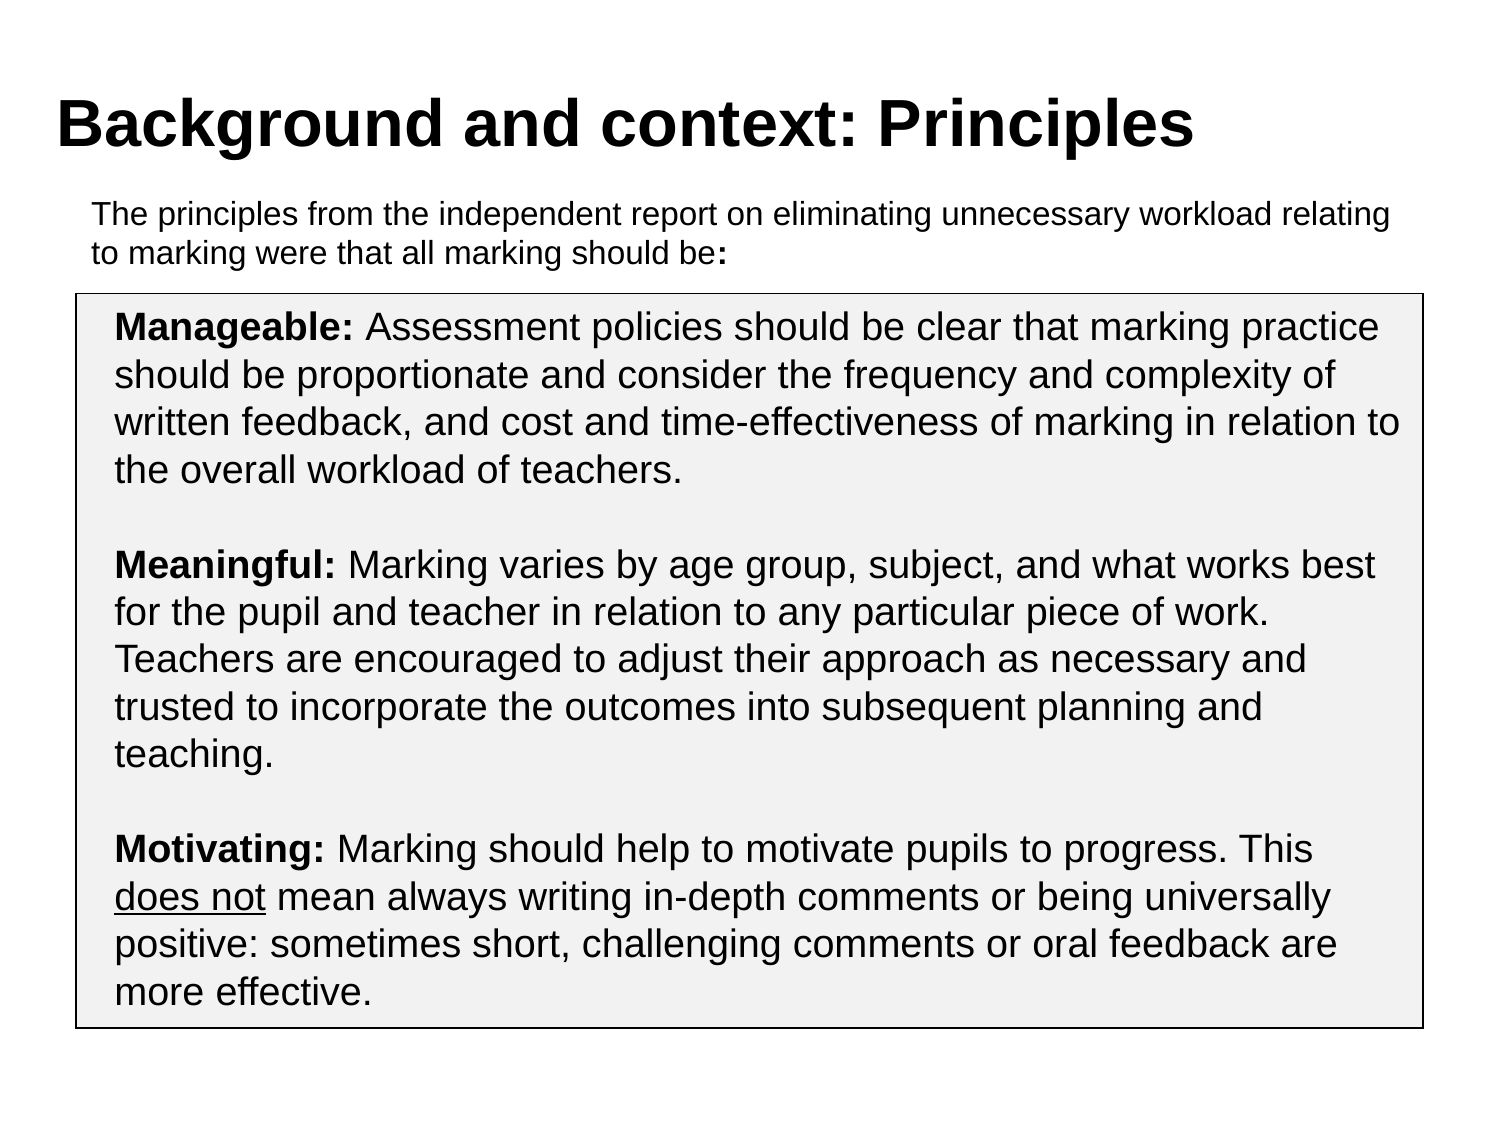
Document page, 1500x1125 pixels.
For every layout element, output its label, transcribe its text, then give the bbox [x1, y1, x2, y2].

title Background and context: Principles [41, 42, 1459, 197]
text_box Manageable: Assessment policies should be clear that marking practice should be proportionate and consider the frequency and complexity of written feedback, and cost and time-effectiveness of marking in relation to the overall workload of teachers. Meaningful: Marking varies by age group, subject, and what works best for the pupil and teacher in relation to any particular piece of work. Teachers are encouraged to adjust their approach as necessary and trusted to incorporate the outcomes into subsequent planning and teaching. Motivating: Marking should help to motivate pupils to progress. This does not mean always writing in-depth comments or being universally positive: sometimes short, challenging comments or oral feedback are more effective. [76, 293, 1423, 1029]
list The principles from the independent report on eliminating unnecessary workload relating to marking were that all marking should be: [76, 184, 1435, 288]
